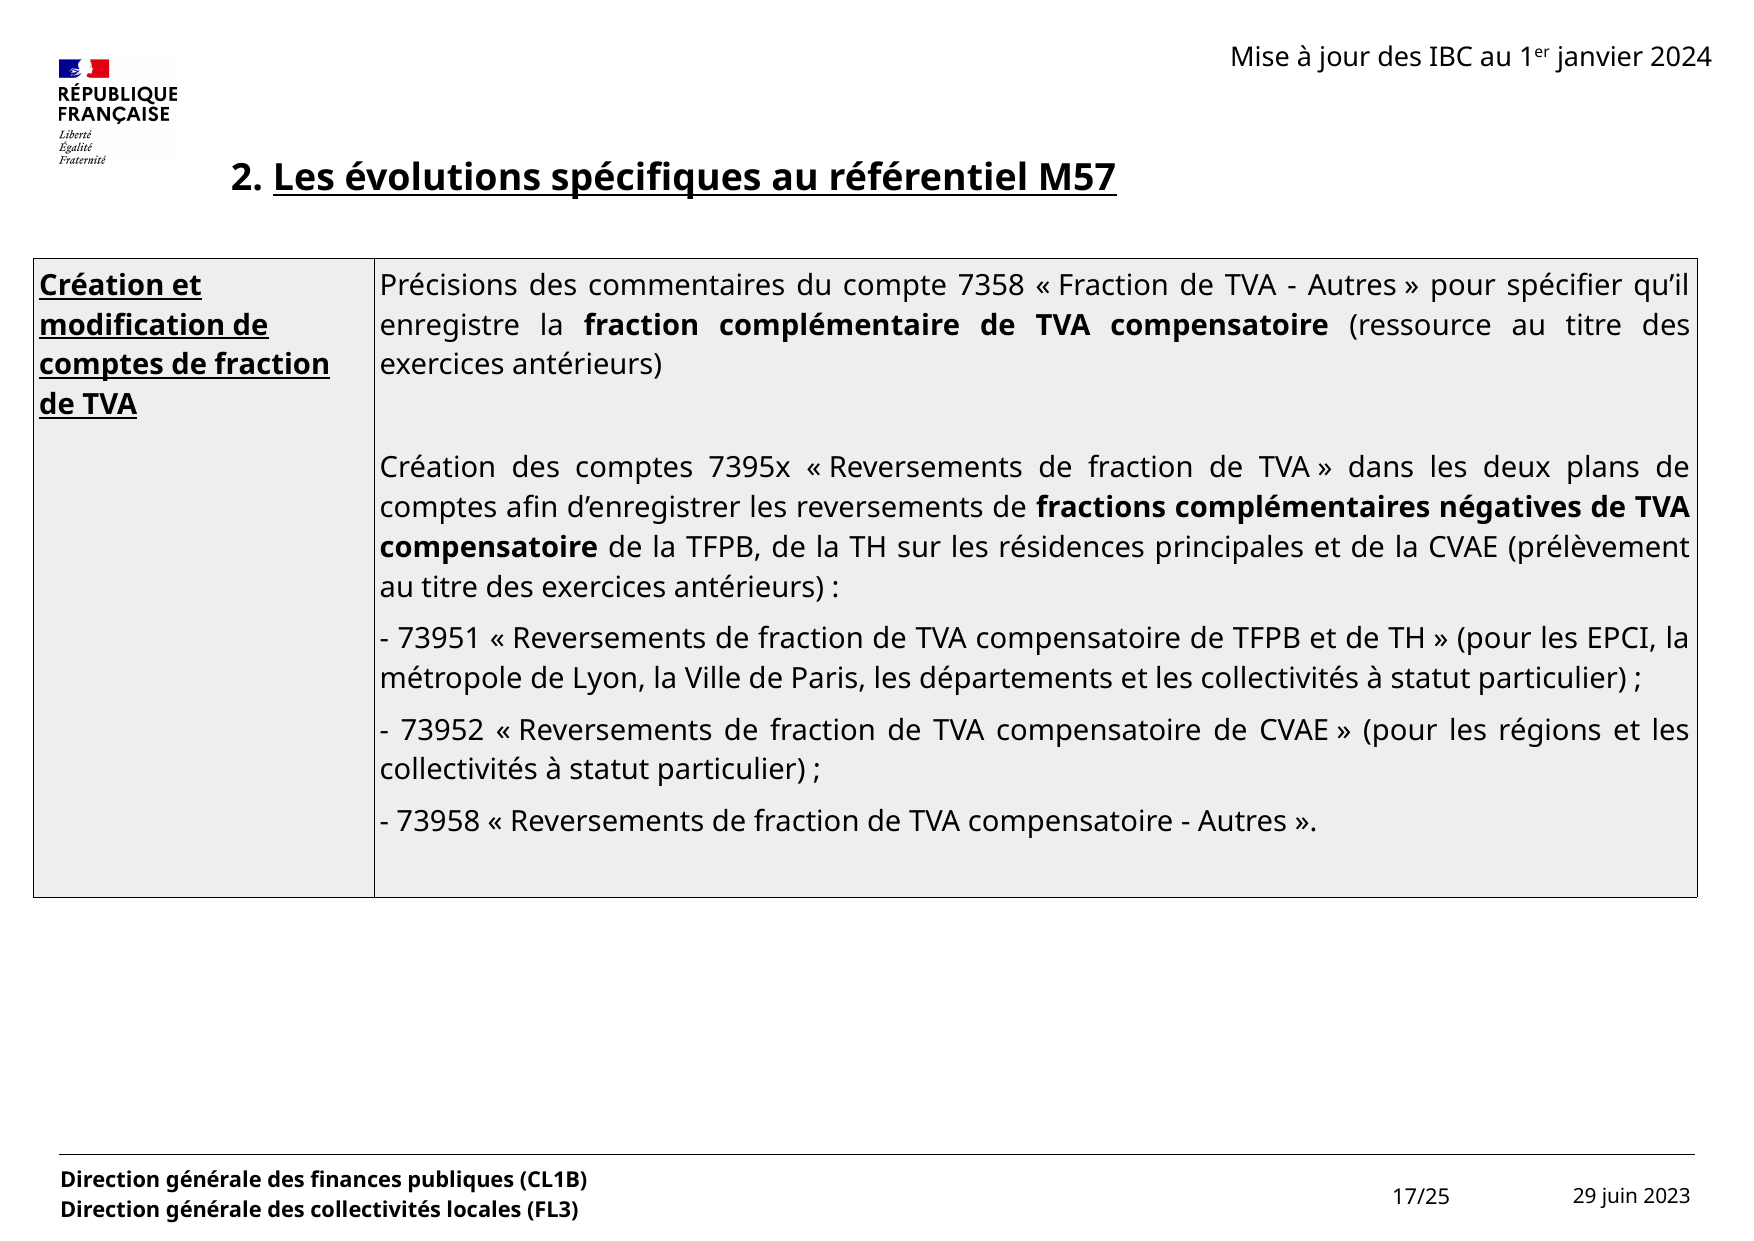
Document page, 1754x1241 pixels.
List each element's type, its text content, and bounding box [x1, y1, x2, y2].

table_header Création et modification de comptes de fraction de TVA [34, 259, 374, 897]
text_box Mise à jour des IBC au 1er janvier 2024 [210, 30, 1727, 79]
table_header Précisions des commentaires du compte 7358 « Fraction de TVA - Autres » pour spécifier qu’il enregistre la fraction complémentaire de TVA compensatoire (ressource au titre des exercices antérieurs) Création des comptes 7395x « Reversements de fraction de TVA » dans les deux plans de comptes afin d’enregistrer les reversements de fractions complémentaires négatives de TVA compensatoire de la TFPB, de la TH sur les résidences principales et de la CVAE (prélèvement au titre des exercices antérieurs) : - 73951 « Reversements de fraction de TVA compensatoire de TFPB et de TH » (pour les EPCI, la métropole de Lyon, la Ville de Paris, les départements et les collectivités à statut particulier) ; - 73952 « Reversements de fraction de TVA compensatoire de CVAE » (pour les régions et les collectivités à statut particulier) ; - 73958 « Reversements de fraction de TVA compensatoire - Autres ». [375, 259, 1697, 897]
picture [59, 59, 178, 164]
list 2. Les évolutions spécifiques au référentiel M57 [230, 150, 1526, 221]
